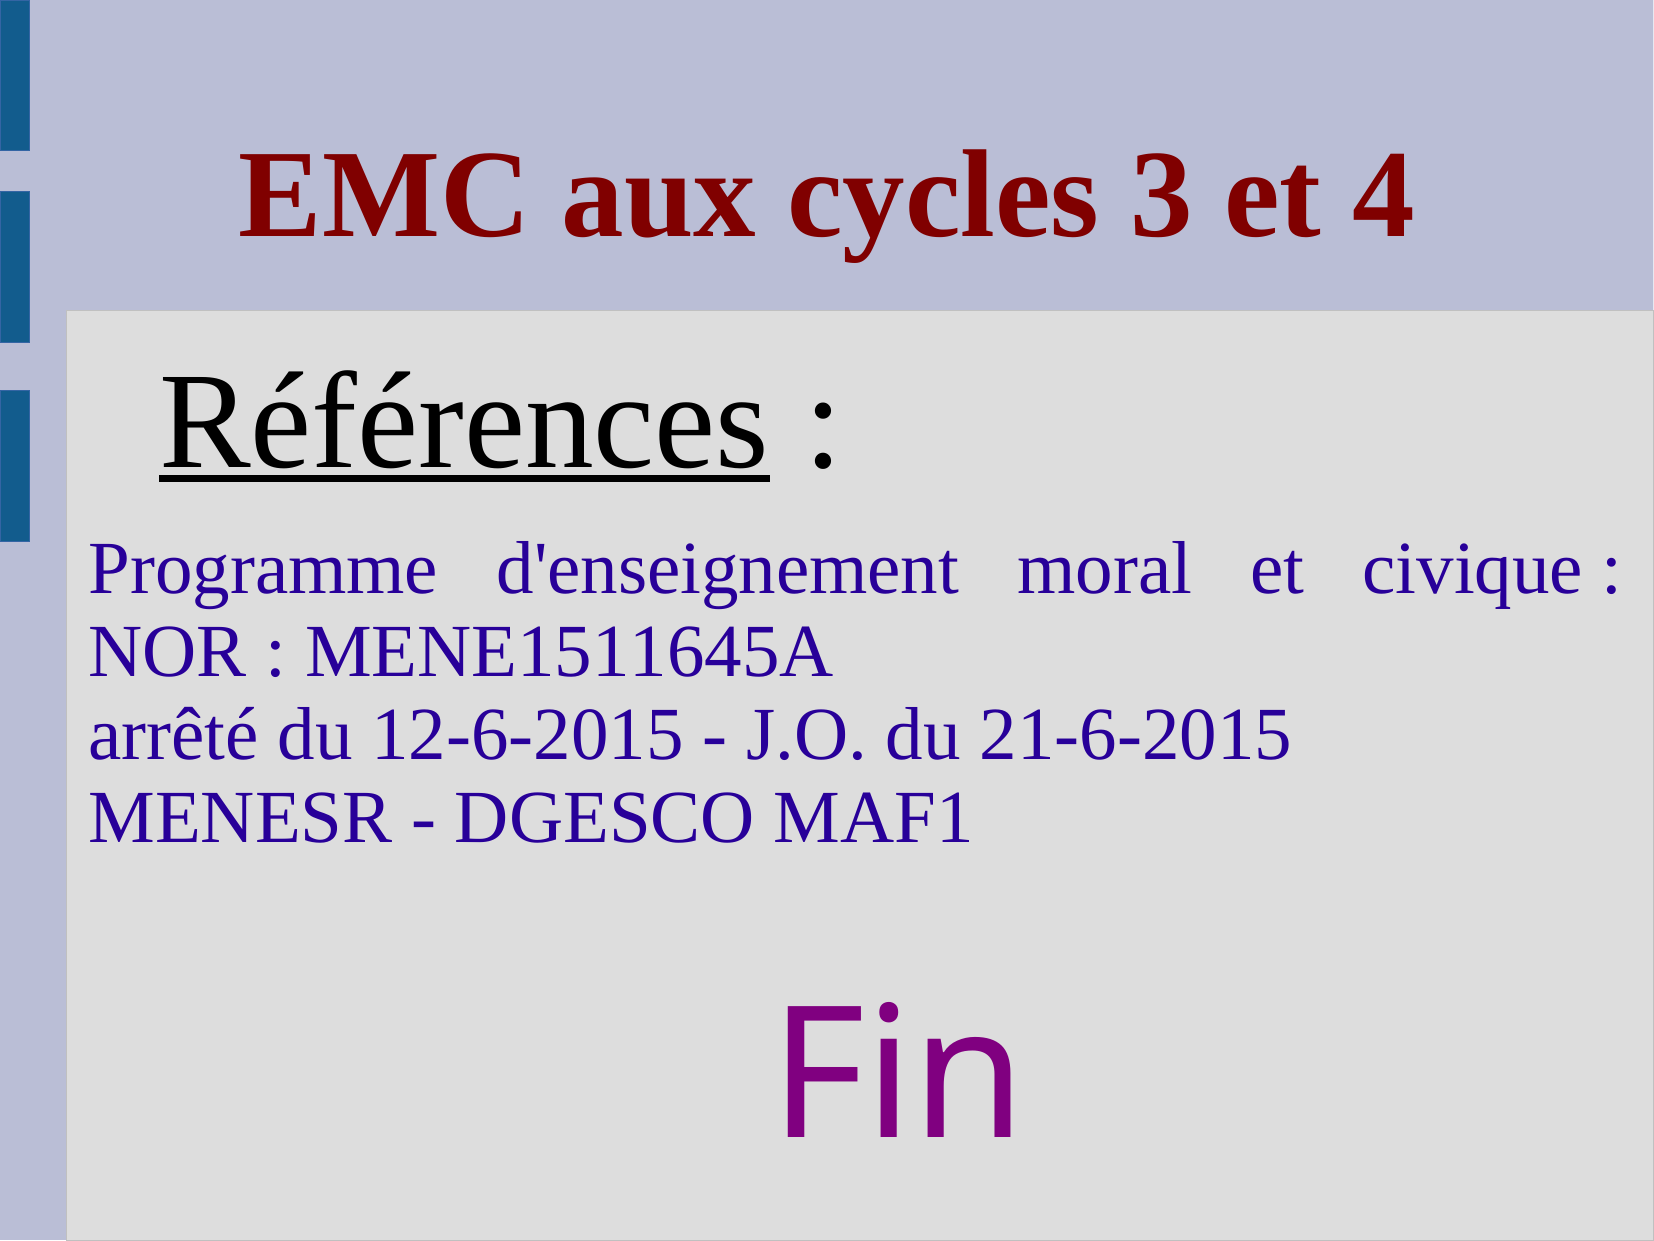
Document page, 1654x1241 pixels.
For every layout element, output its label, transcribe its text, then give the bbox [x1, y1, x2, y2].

title EMC aux cycles 3 et 4 [121, 91, 1534, 299]
list Références : Programme d'enseignement moral et civique : NOR : MENE1511645A arrêté du 12-6-2015 - J.O. du 21-6-2015 MENESR - DGESCO MAF1 Fin [88, 344, 1625, 1211]
